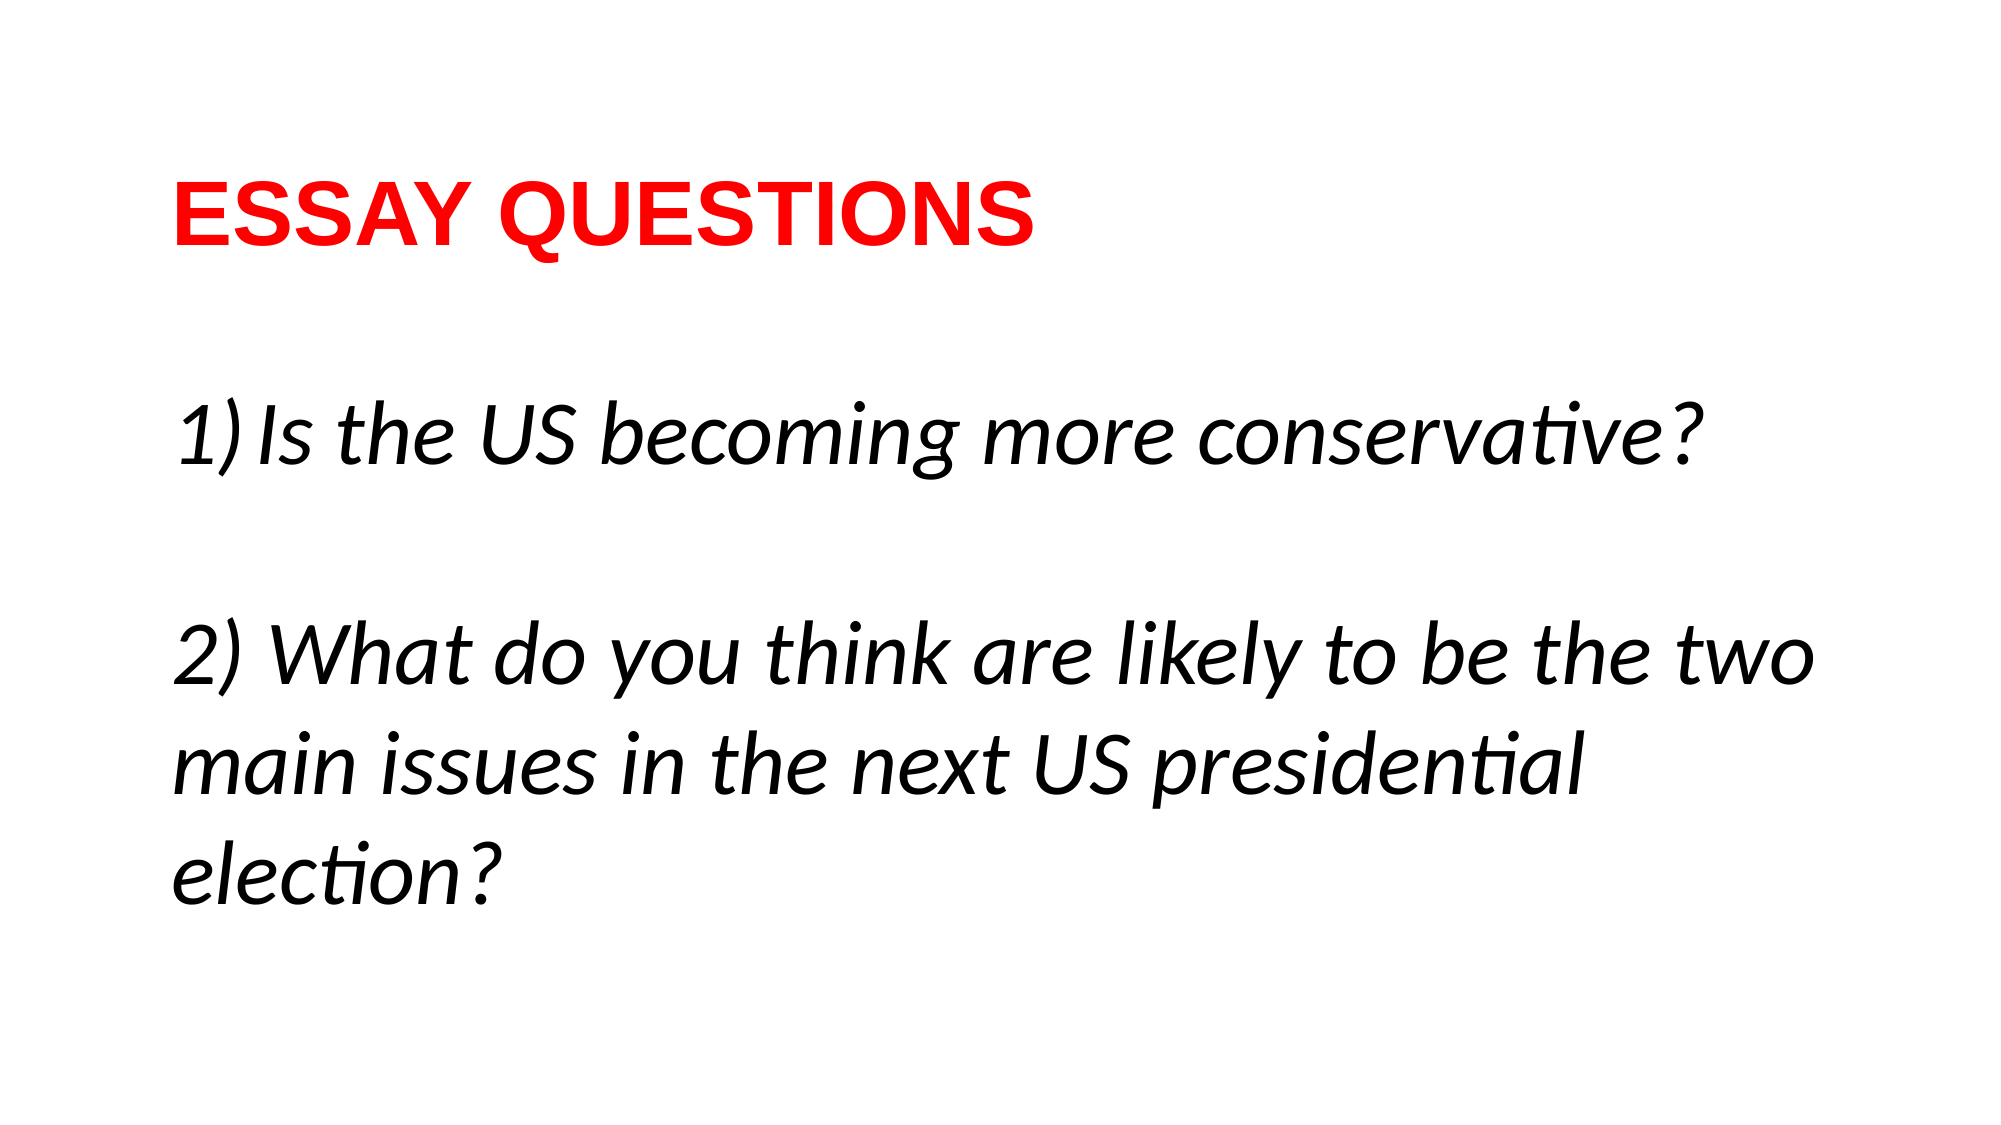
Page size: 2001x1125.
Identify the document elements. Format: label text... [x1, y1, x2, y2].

text_box ESSAY QUESTIONS Is the US becoming more conservative? 2) What do you think are likely to be the two main issues in the next US presidential election? [156, 145, 1955, 939]
